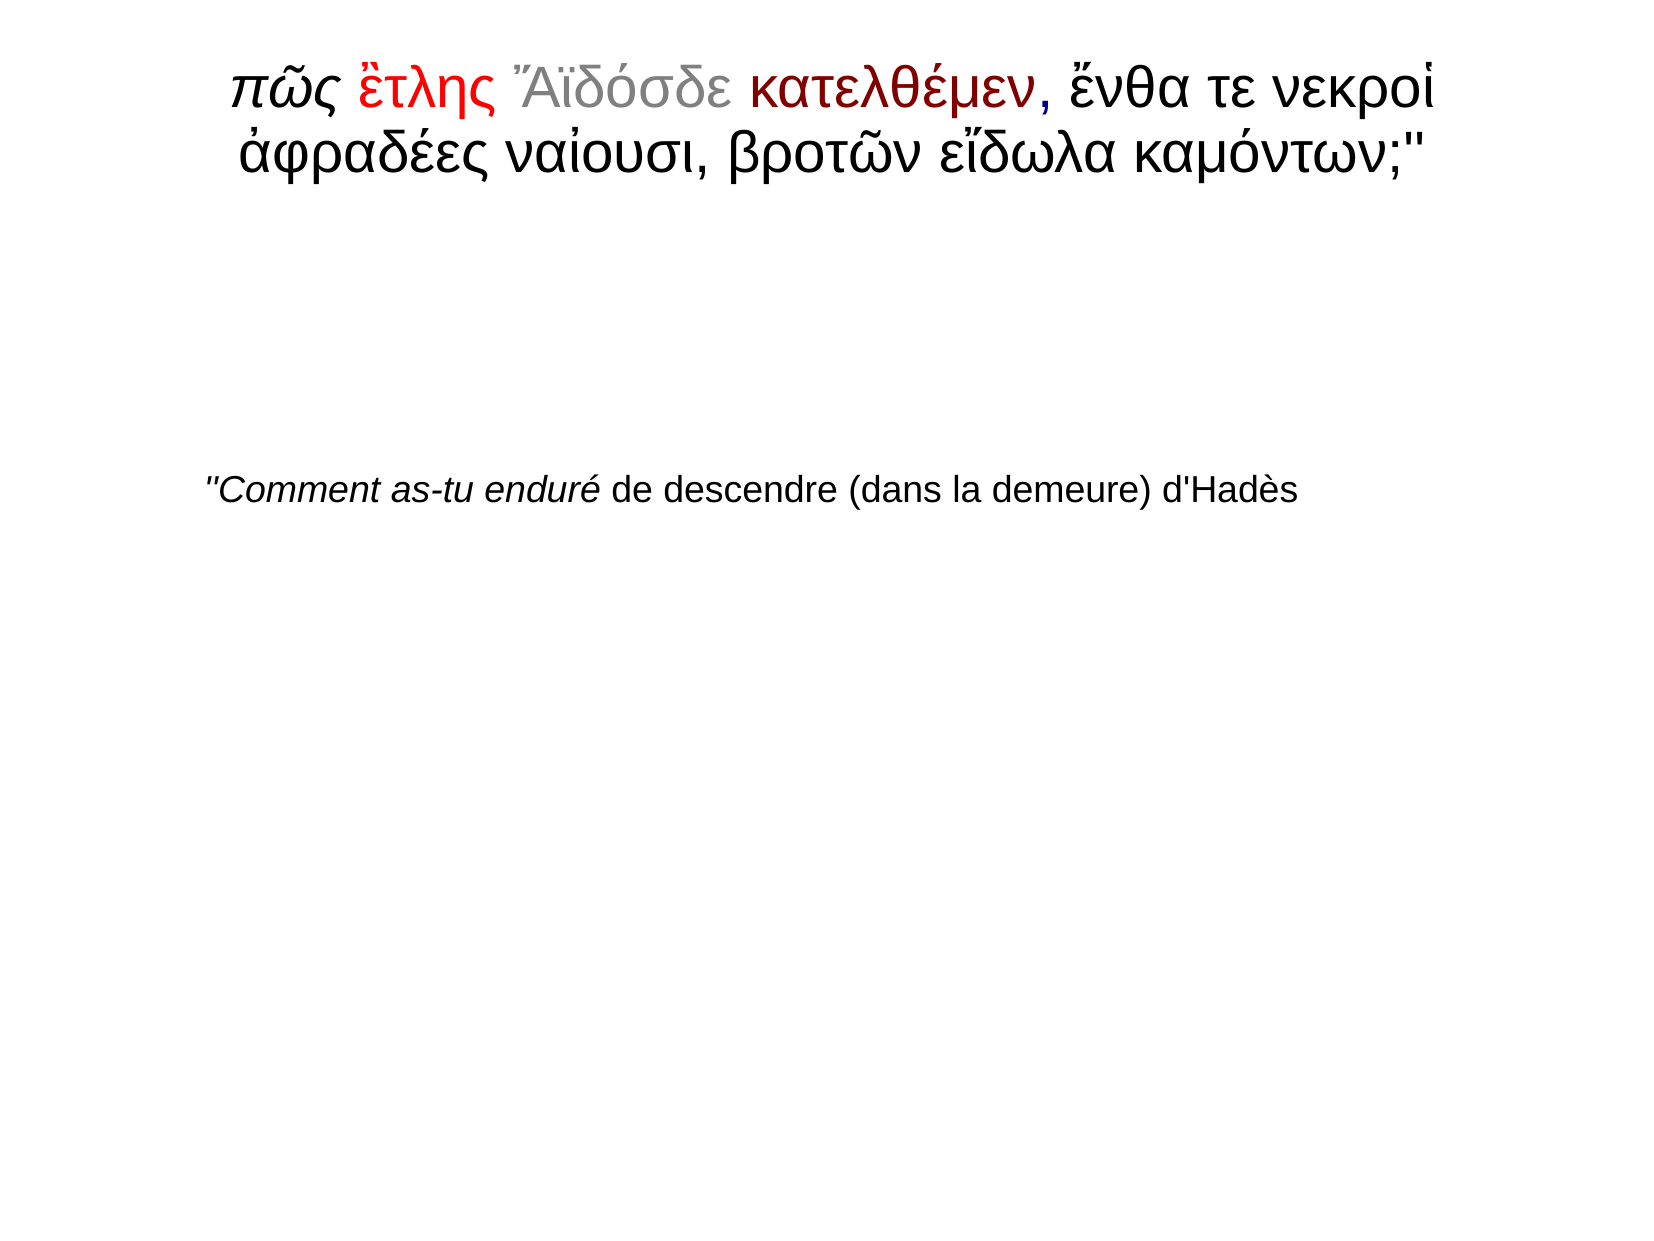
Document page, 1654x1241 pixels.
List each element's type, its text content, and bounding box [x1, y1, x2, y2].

text_box πῶς ἒτλης Ἄϊδόσδε κατελθέμεν, ἔνθα τε νεκροἱ ἀφραδέες ναἰουσι, βροτῶν εἴδωλα καμόντων;'' [59, 47, 1607, 827]
text_box ''Comment as-tu enduré de descendre (dans la demeure) d'Hadès [188, 460, 1430, 518]
